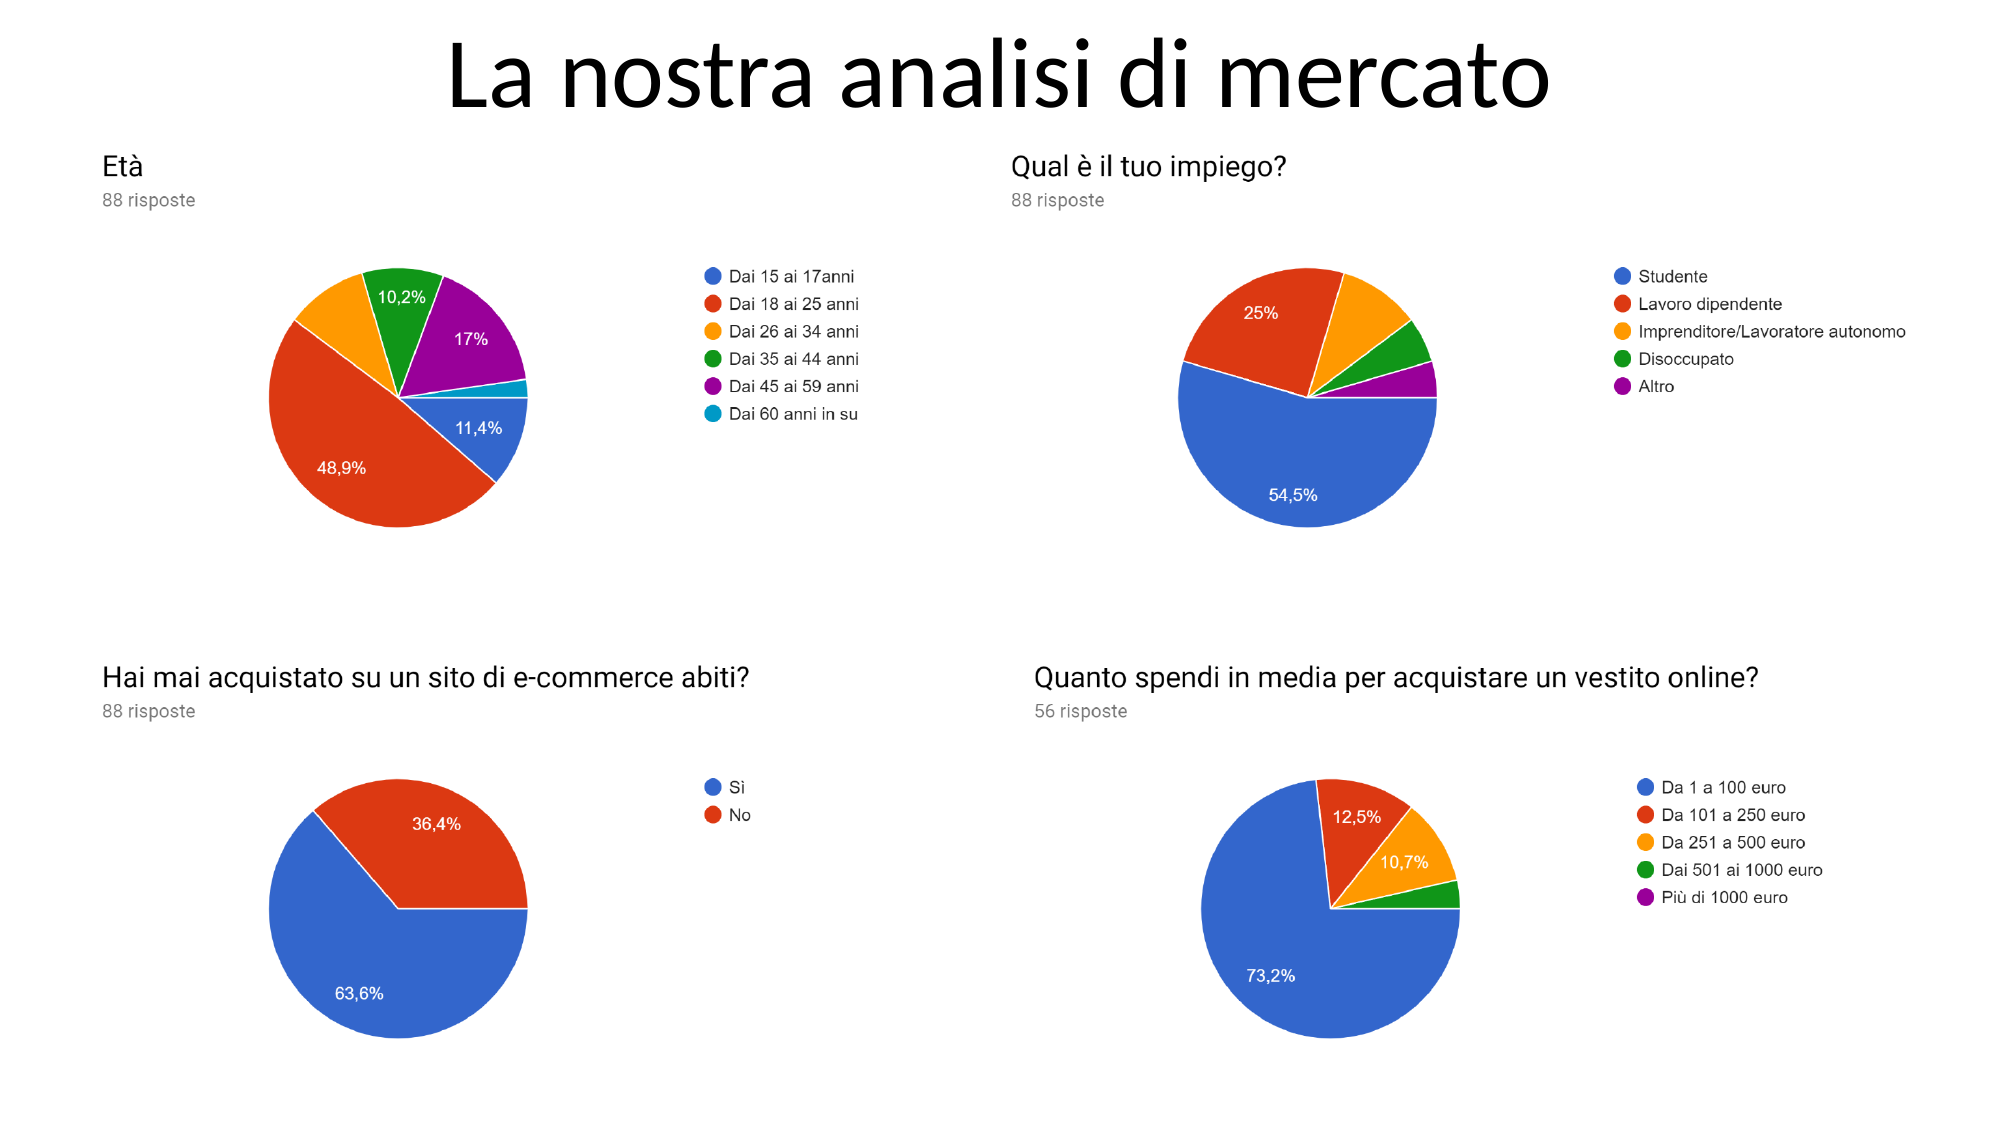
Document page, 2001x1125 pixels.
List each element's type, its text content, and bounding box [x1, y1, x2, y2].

picture [67, 135, 1981, 577]
text_box La nostra analisi di mercato [0, 0, 2000, 135]
picture [67, 623, 2000, 1088]
